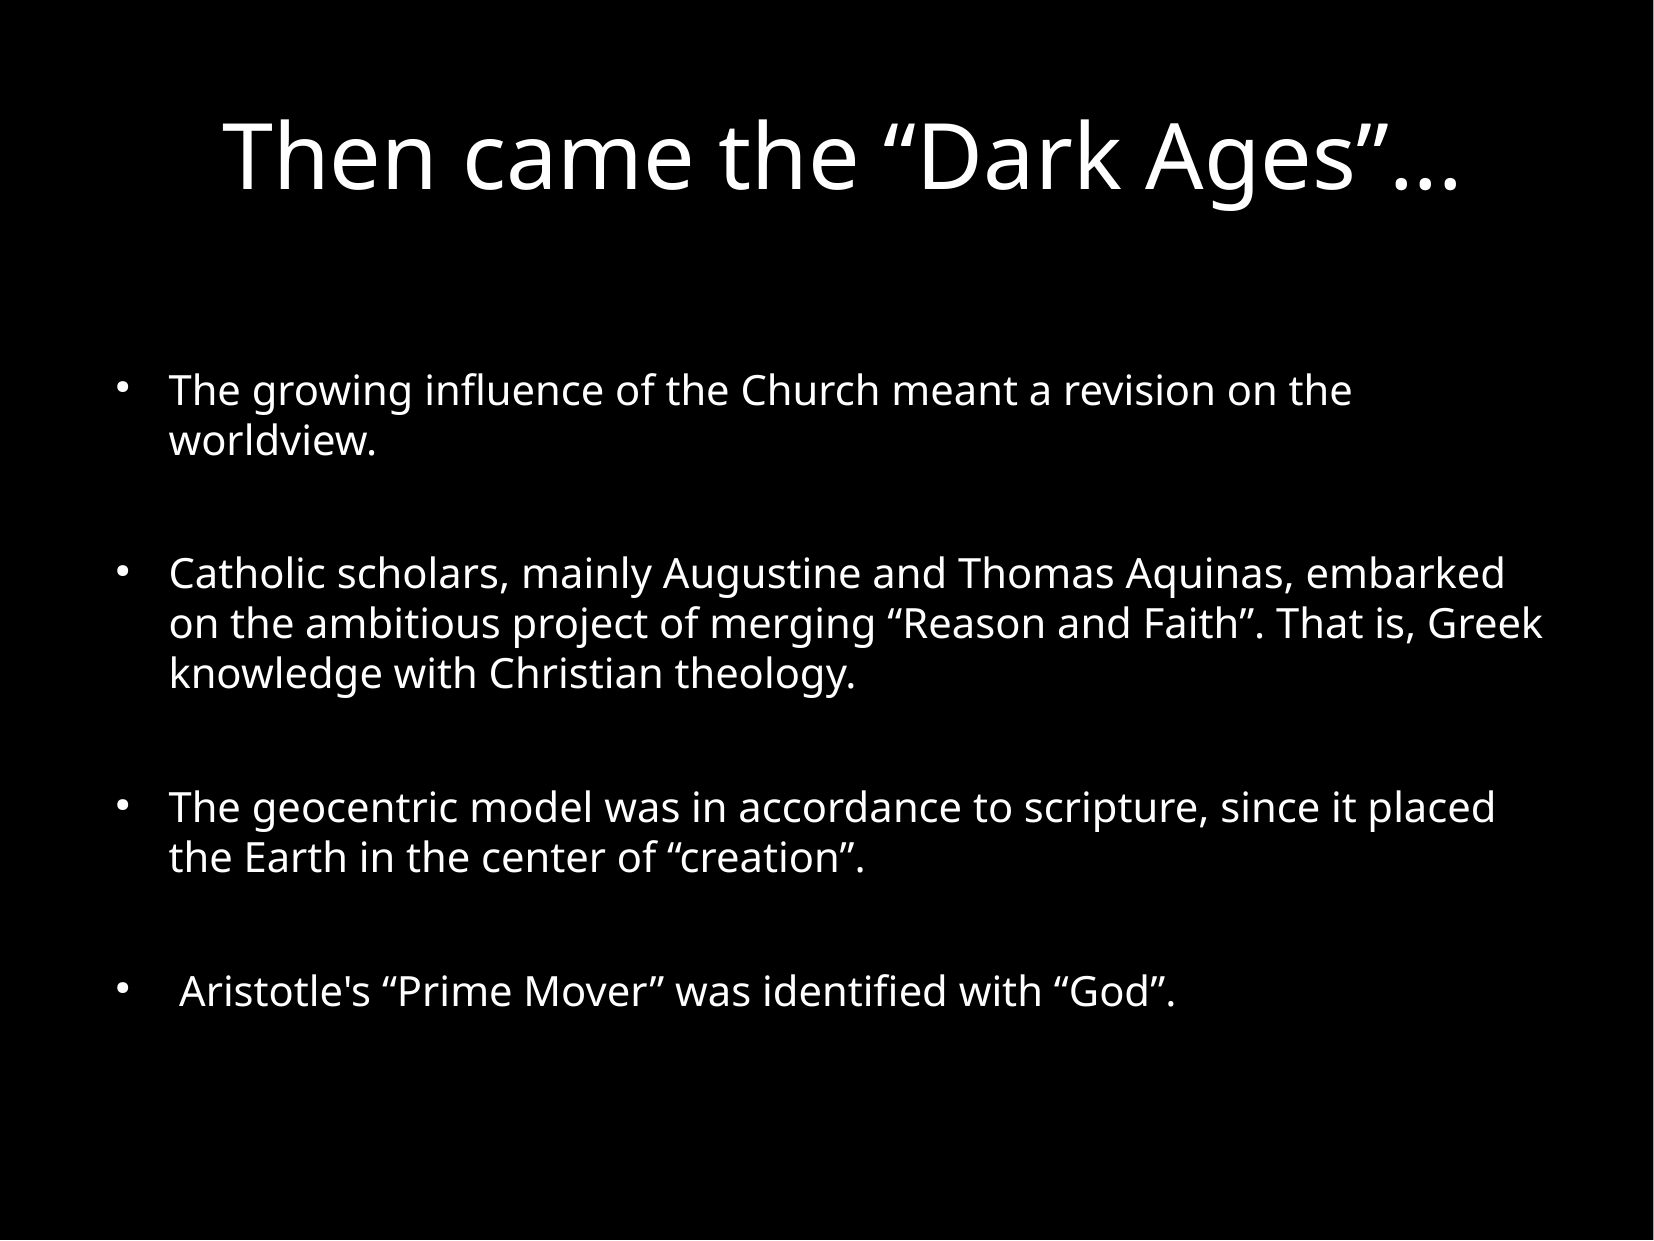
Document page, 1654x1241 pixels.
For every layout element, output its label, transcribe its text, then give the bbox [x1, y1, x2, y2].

list The growing influence of the Church meant a revision on the worldview. Catholic scholars, mainly Augustine and Thomas Aquinas, embarked on the ambitious project of merging “Reason and Faith”. That is, Greek knowledge with Christian theology. The geocentric model was in accordance to scripture, since it placed the Earth in the center of “creation”. Aristotle's “Prime Mover” was identified with “God”. [82, 289, 1571, 1108]
title Then came the “Dark Ages”... [82, 49, 1571, 257]
